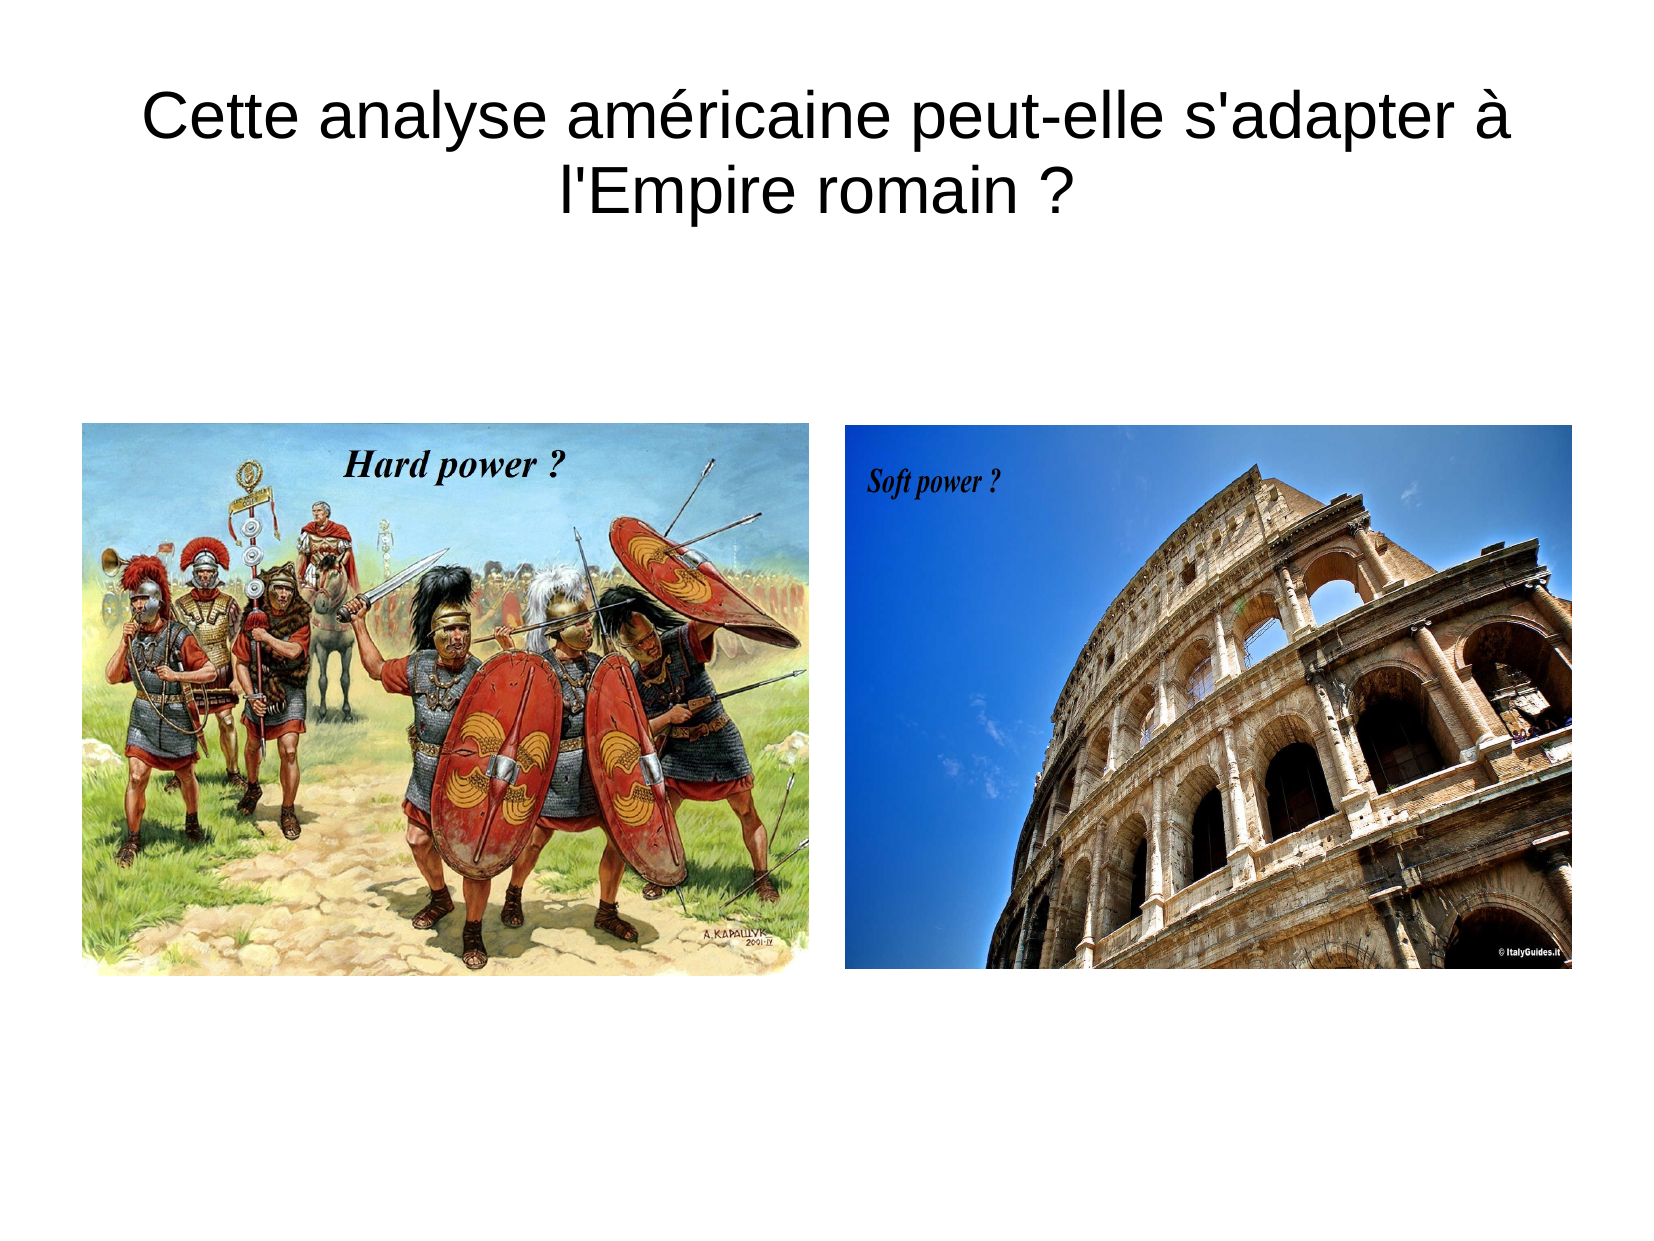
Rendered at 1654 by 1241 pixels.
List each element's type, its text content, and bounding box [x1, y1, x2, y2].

picture [845, 425, 1572, 969]
title Cette analyse américaine peut-elle s'adapter à l'Empire romain ? [82, 49, 1571, 257]
picture [82, 423, 809, 976]
